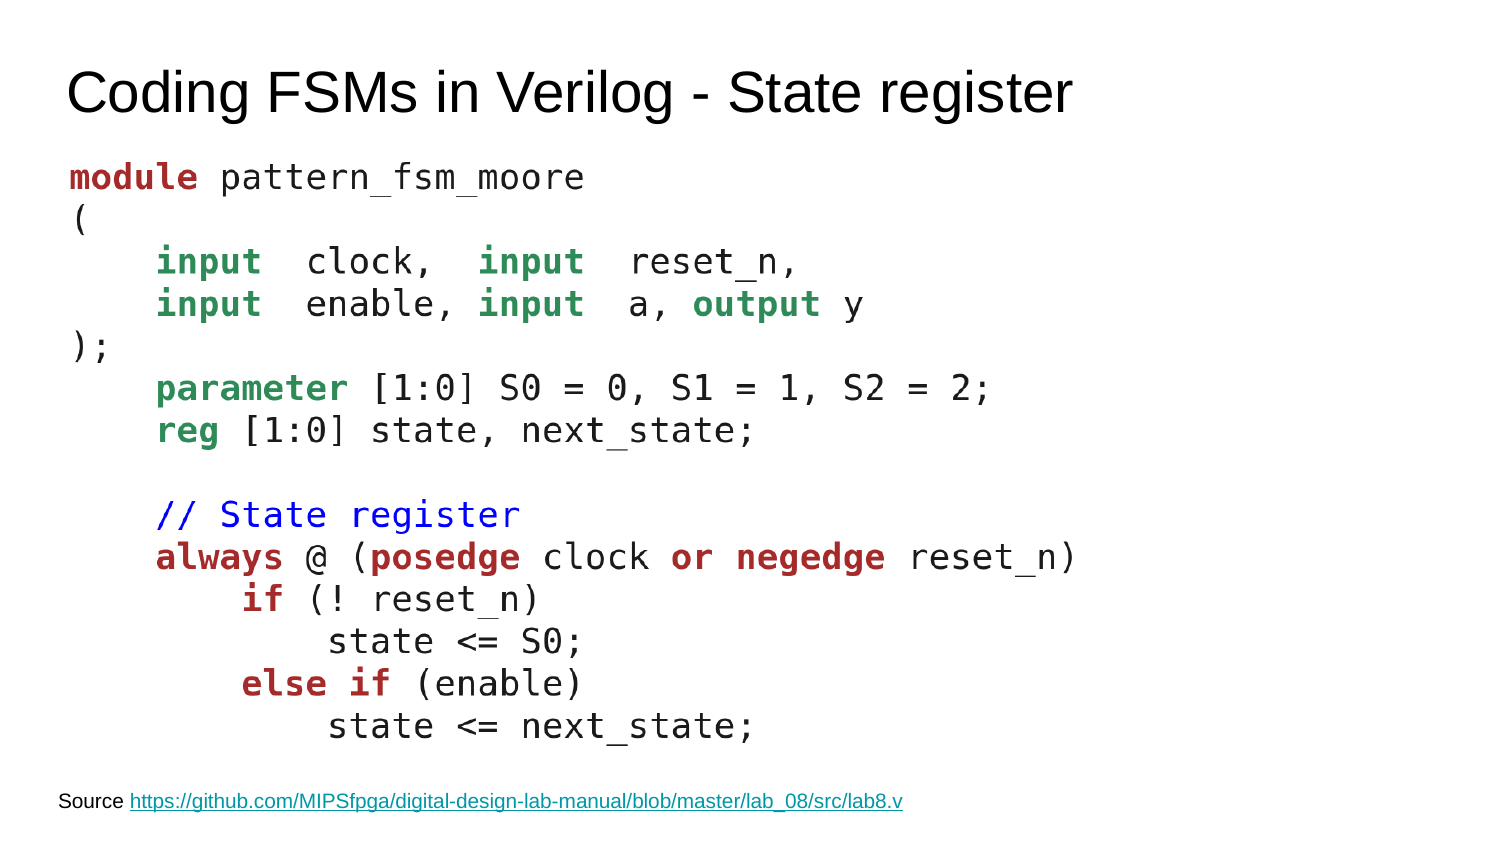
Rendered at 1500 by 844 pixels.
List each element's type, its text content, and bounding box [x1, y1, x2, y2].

title Coding FSMs in Verilog - State register [51, 39, 1449, 134]
picture [68, 158, 1073, 748]
text_box Source https://github.com/MIPSfpga/digital-design-lab-manual/blob/master/lab_08/src/lab8.v [43, 772, 1457, 829]
